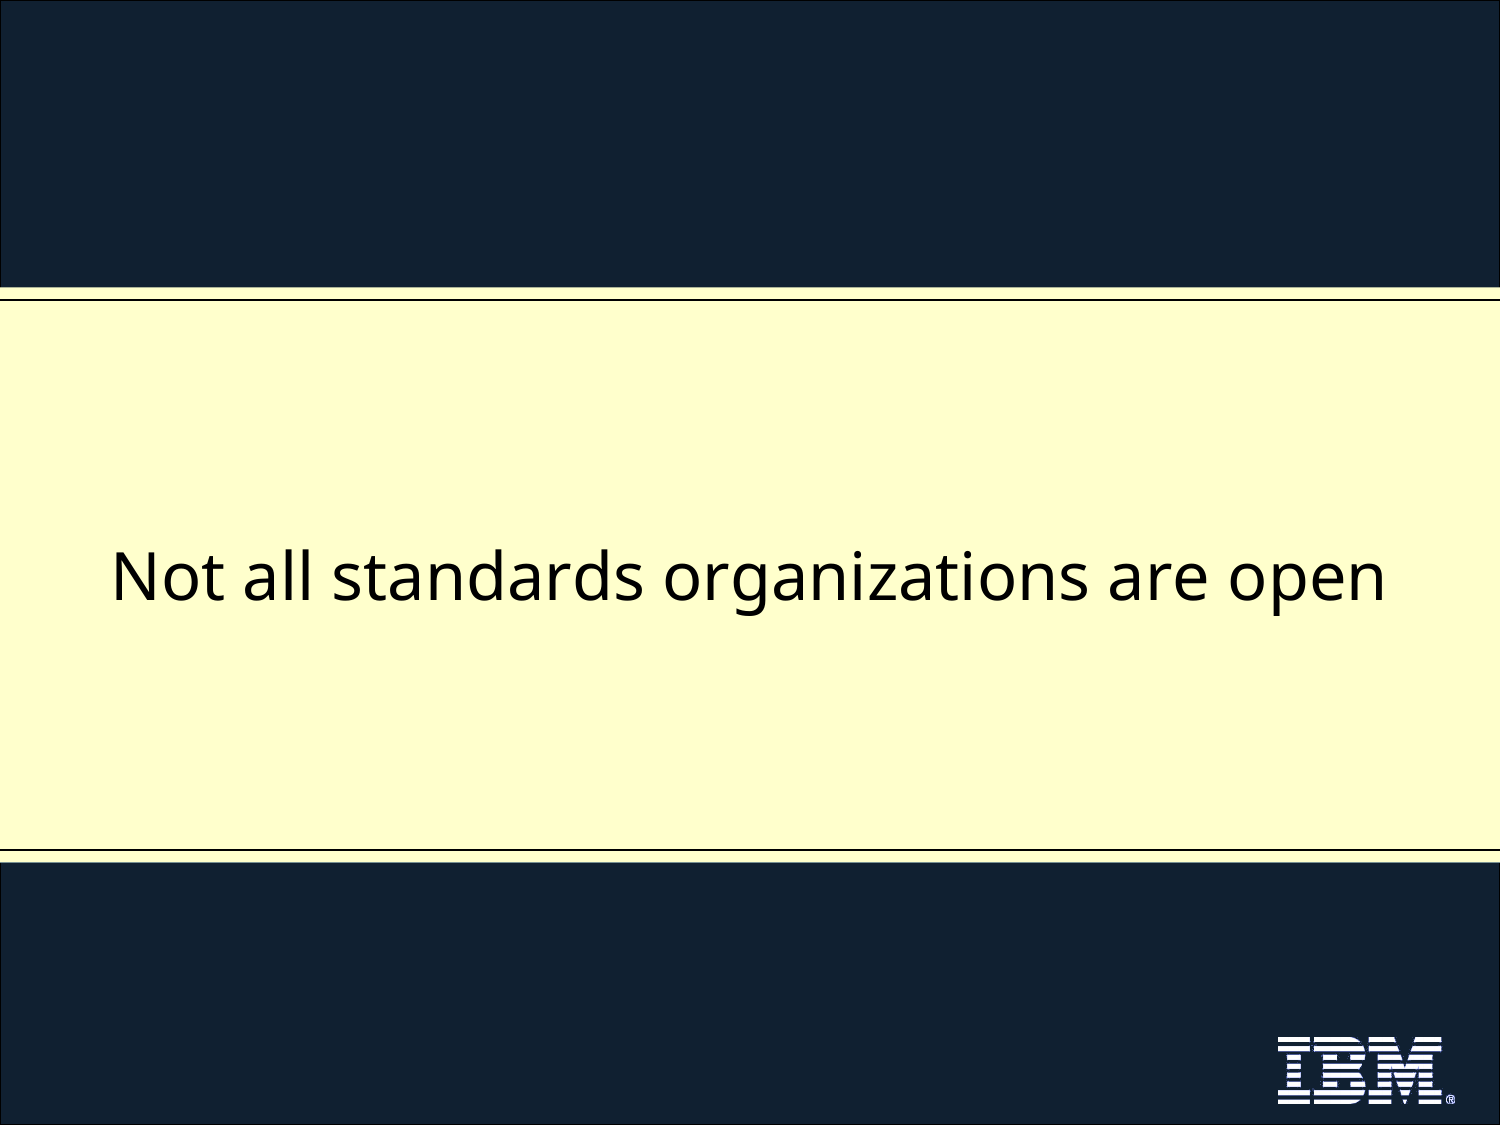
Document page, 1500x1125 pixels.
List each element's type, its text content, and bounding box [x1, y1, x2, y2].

text_box Not all standards organizations are open [0, 301, 1500, 849]
text_box Not all standards organizations are open [0, 851, 1500, 863]
picture [1278, 1037, 1484, 1104]
text_box Not all standards organizations are open [0, 287, 1500, 299]
